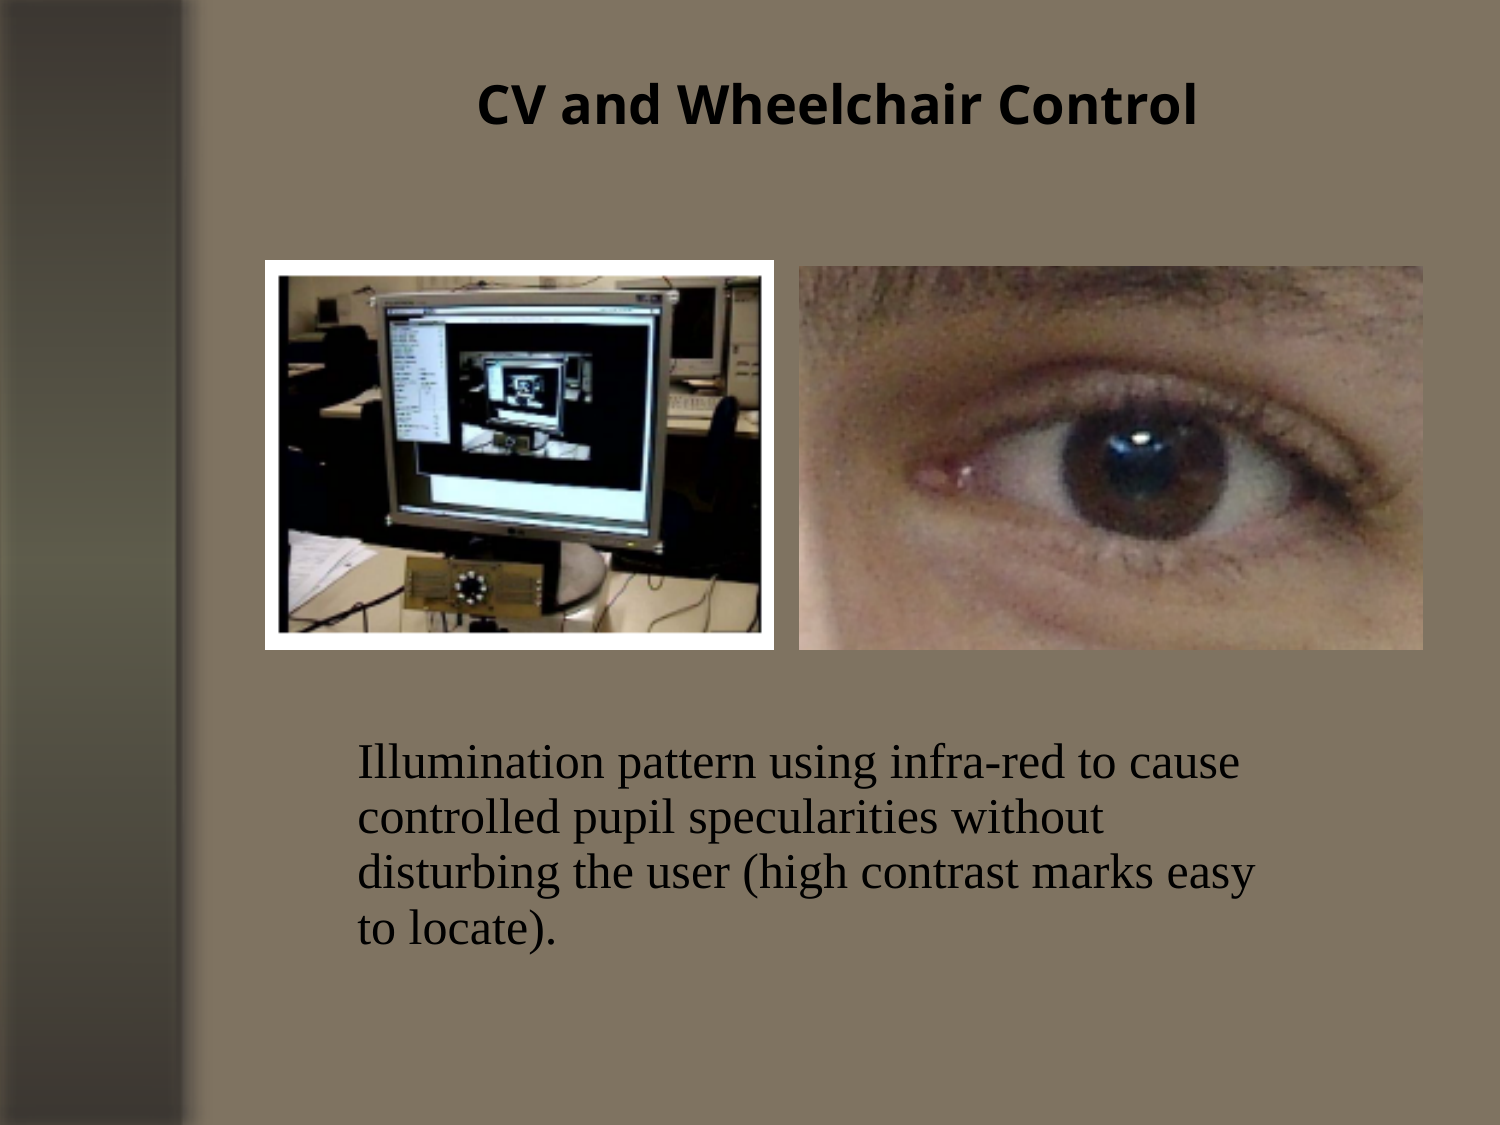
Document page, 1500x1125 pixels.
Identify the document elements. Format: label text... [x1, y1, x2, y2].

text_box Illumination pattern using infra-red to cause controlled pupil specularities without disturbing the user (high contrast marks easy to locate). [342, 726, 1317, 1019]
picture [0, 0, 1500, 1125]
title CV and Wheelchair Control [225, 9, 1451, 198]
